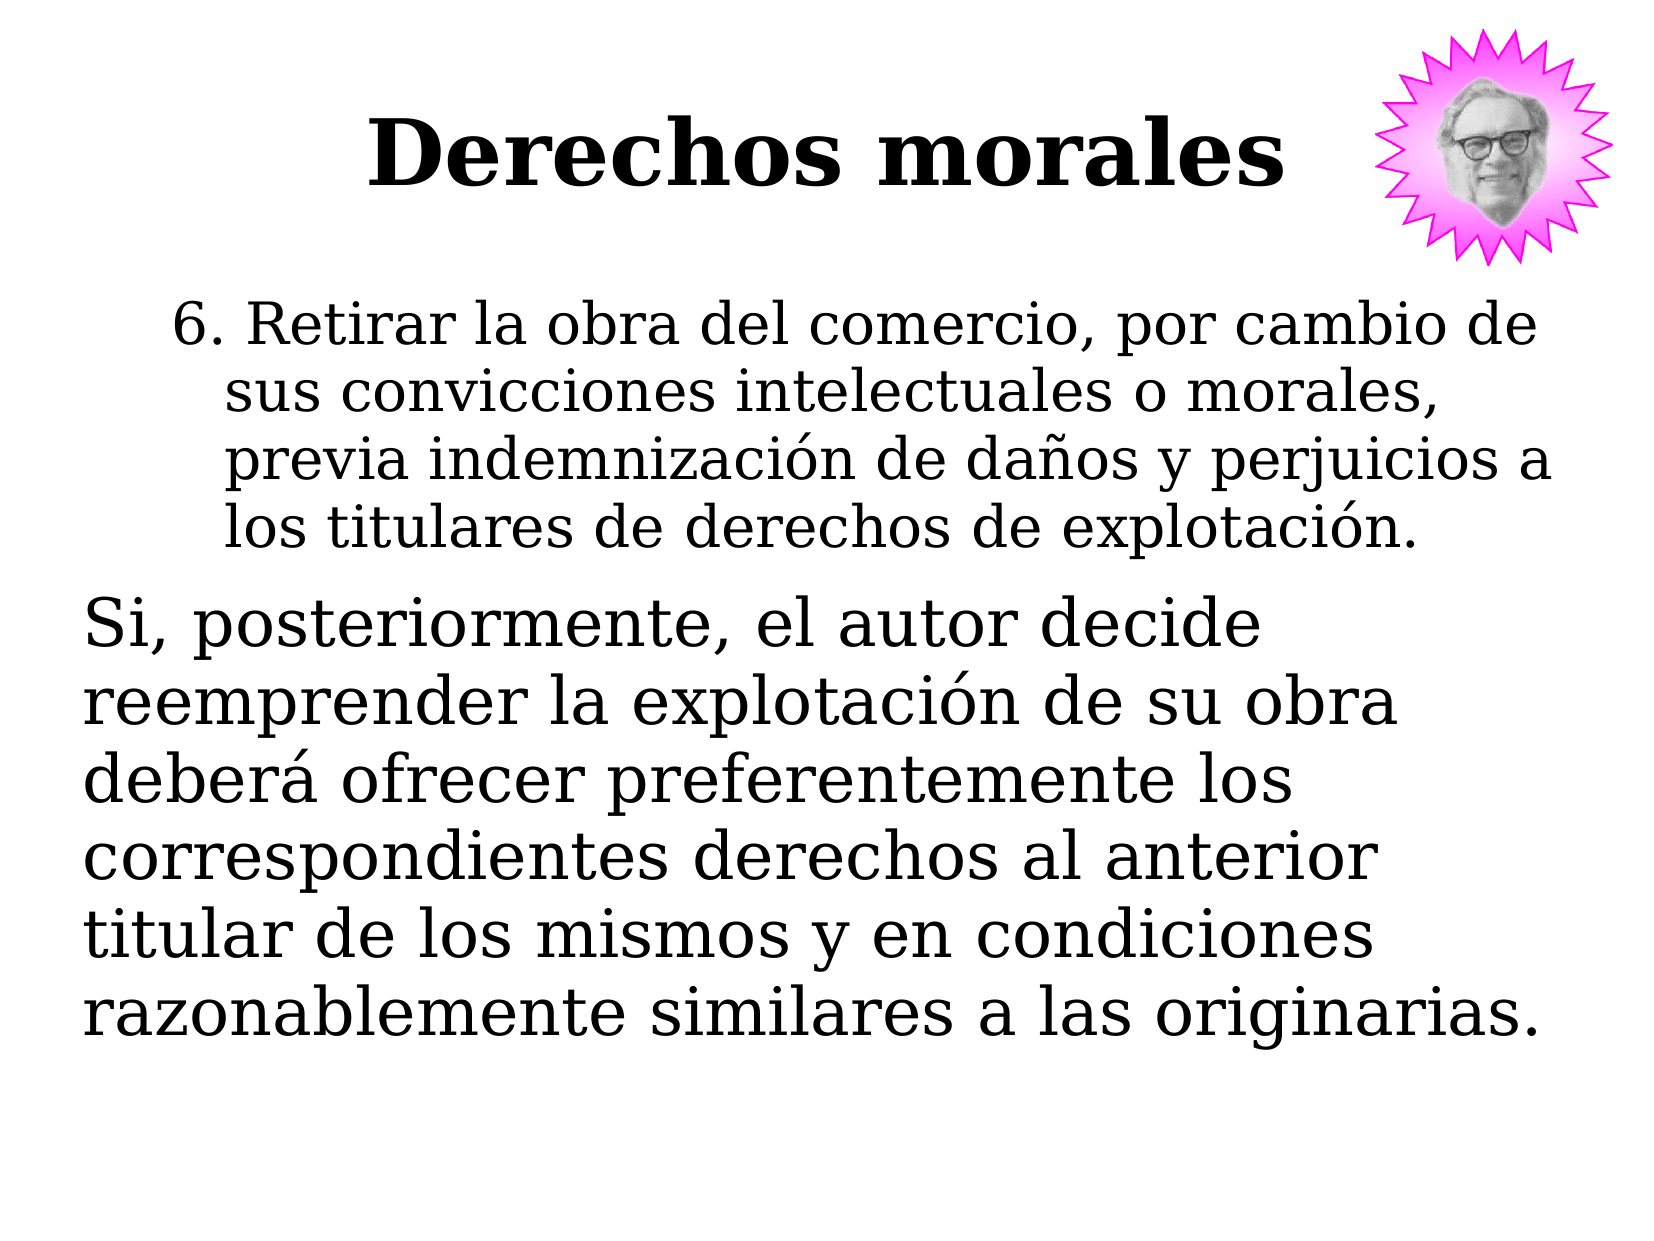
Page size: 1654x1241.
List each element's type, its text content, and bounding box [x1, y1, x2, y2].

title Derechos morales [82, 49, 1375, 257]
list Retirar la obra del comercio, por cambio de sus convicciones intelectuales o morales, previa indemnización de daños y perjuicios a los titulares de derechos de explotación. Si, posteriormente, el autor decide reemprender la explotación de su obra deberá ofrecer preferentemente los correspondientes derechos al anterior titular de los mismos y en condiciones razonablemente similares a las originarias. [82, 290, 1571, 1109]
picture [1375, 29, 1613, 266]
